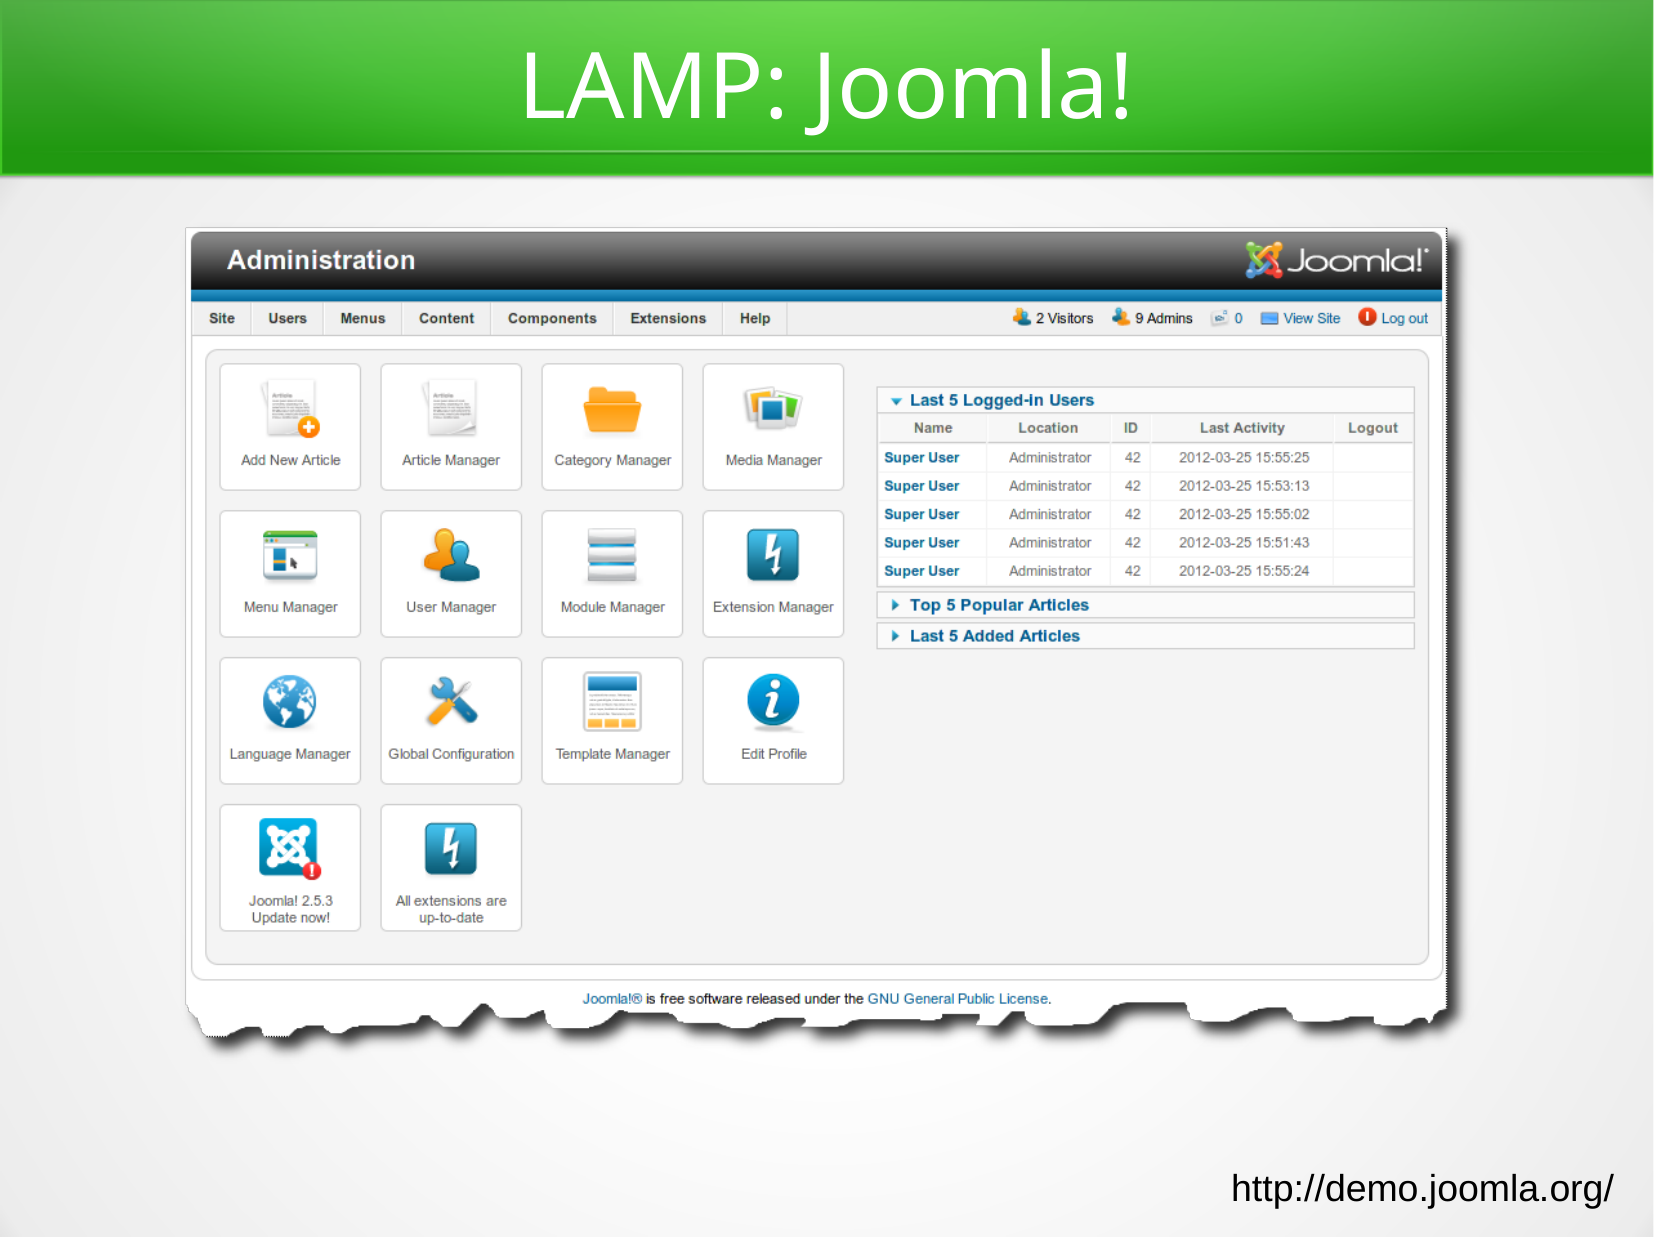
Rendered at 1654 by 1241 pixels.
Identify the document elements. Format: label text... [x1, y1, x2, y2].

text_box http://demo.joomla.org/ [1216, 1159, 1630, 1217]
title LAMP: Joomla! [82, 11, 1571, 154]
picture [0, 0, 1654, 1237]
